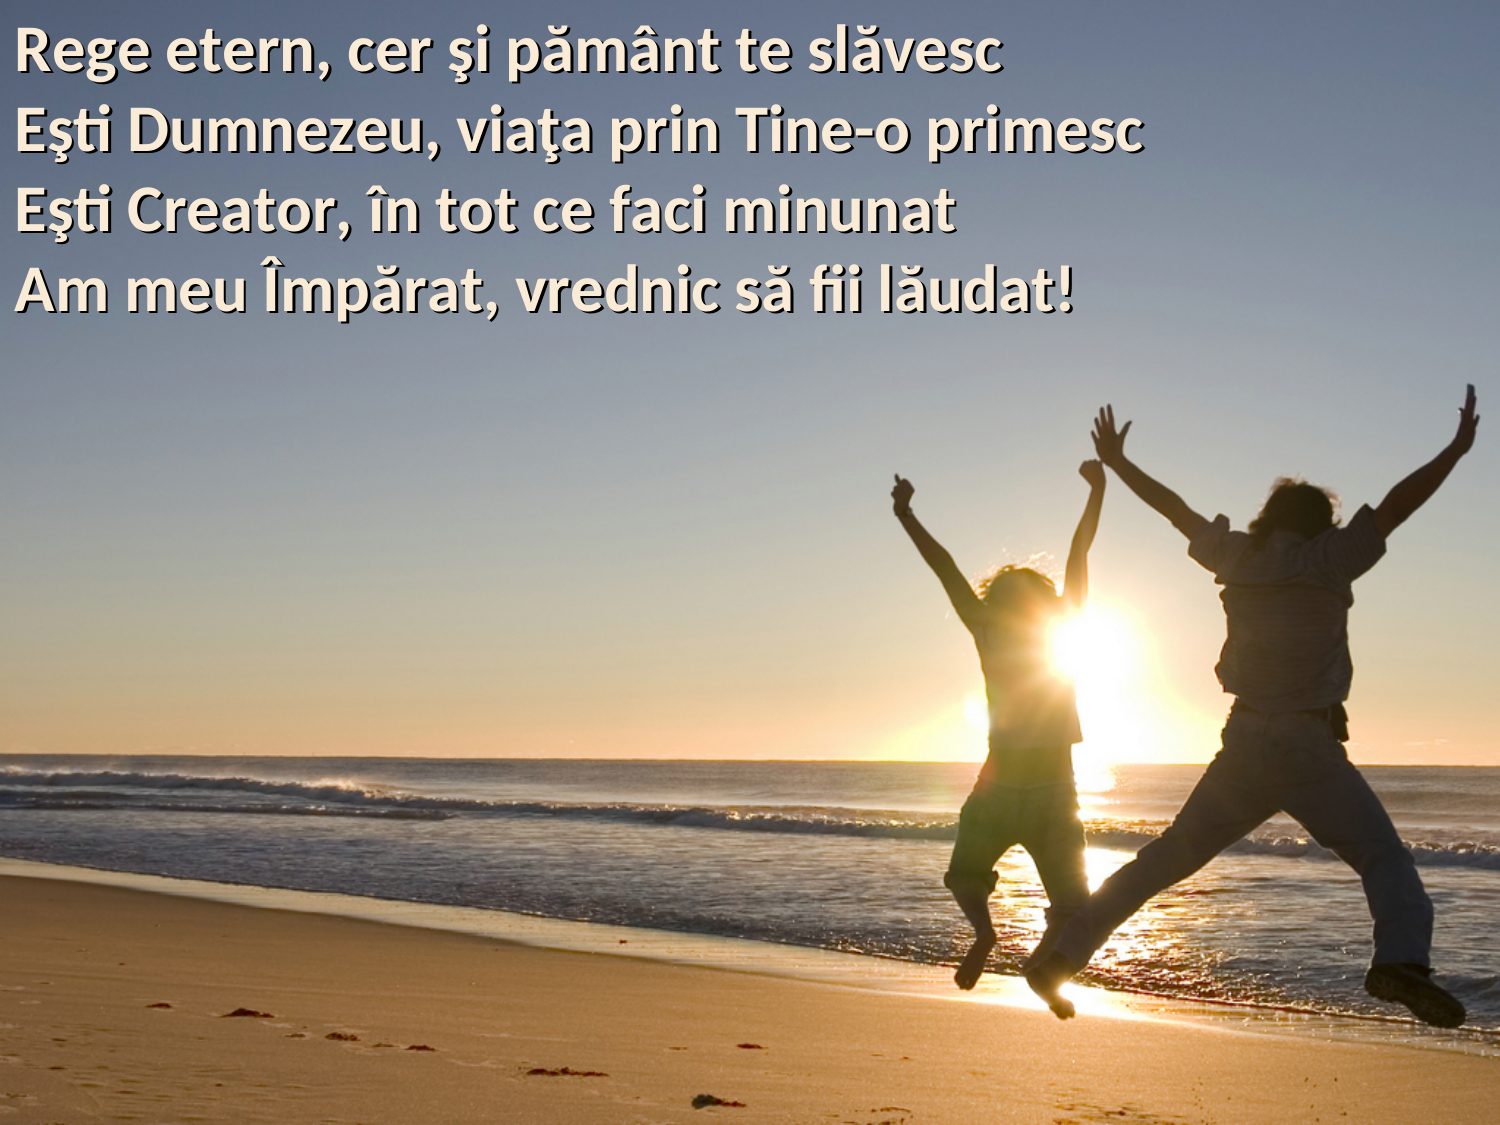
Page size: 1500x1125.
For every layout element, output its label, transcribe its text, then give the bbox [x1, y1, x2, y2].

picture [0, 0, 1500, 1125]
text_box Rege etern, cer şi pământ te slăvesc Eşti Dumnezeu, viaţa prin Tine-o primesc Eşti Creator, în tot ce faci minunat Am meu Împărat, vrednic să fii lăudat! [0, 0, 1232, 502]
